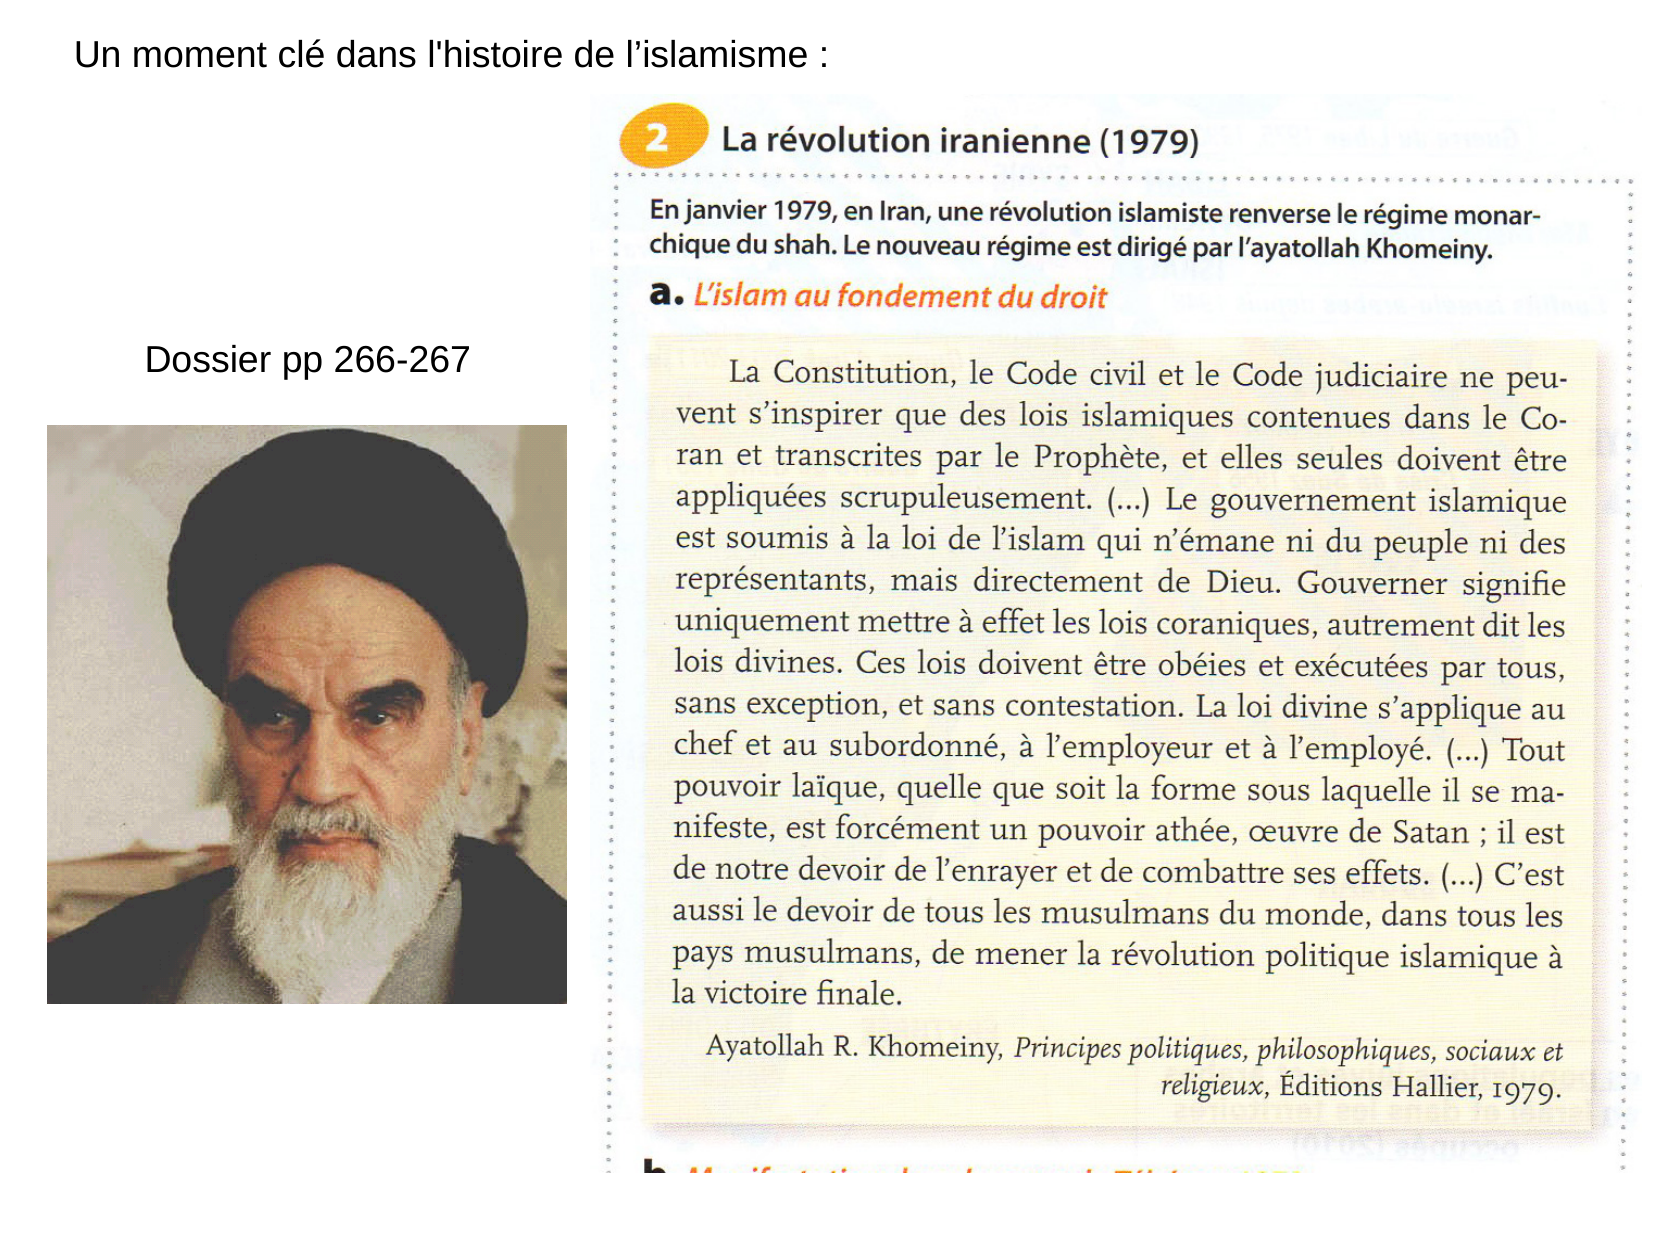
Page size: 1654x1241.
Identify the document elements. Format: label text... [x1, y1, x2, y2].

picture [47, 425, 567, 1004]
text_box Dossier pp 266-267 [129, 330, 486, 388]
text_box Un moment clé dans l'histoire de l’islamisme : [59, 25, 845, 83]
picture [590, 94, 1642, 1173]
